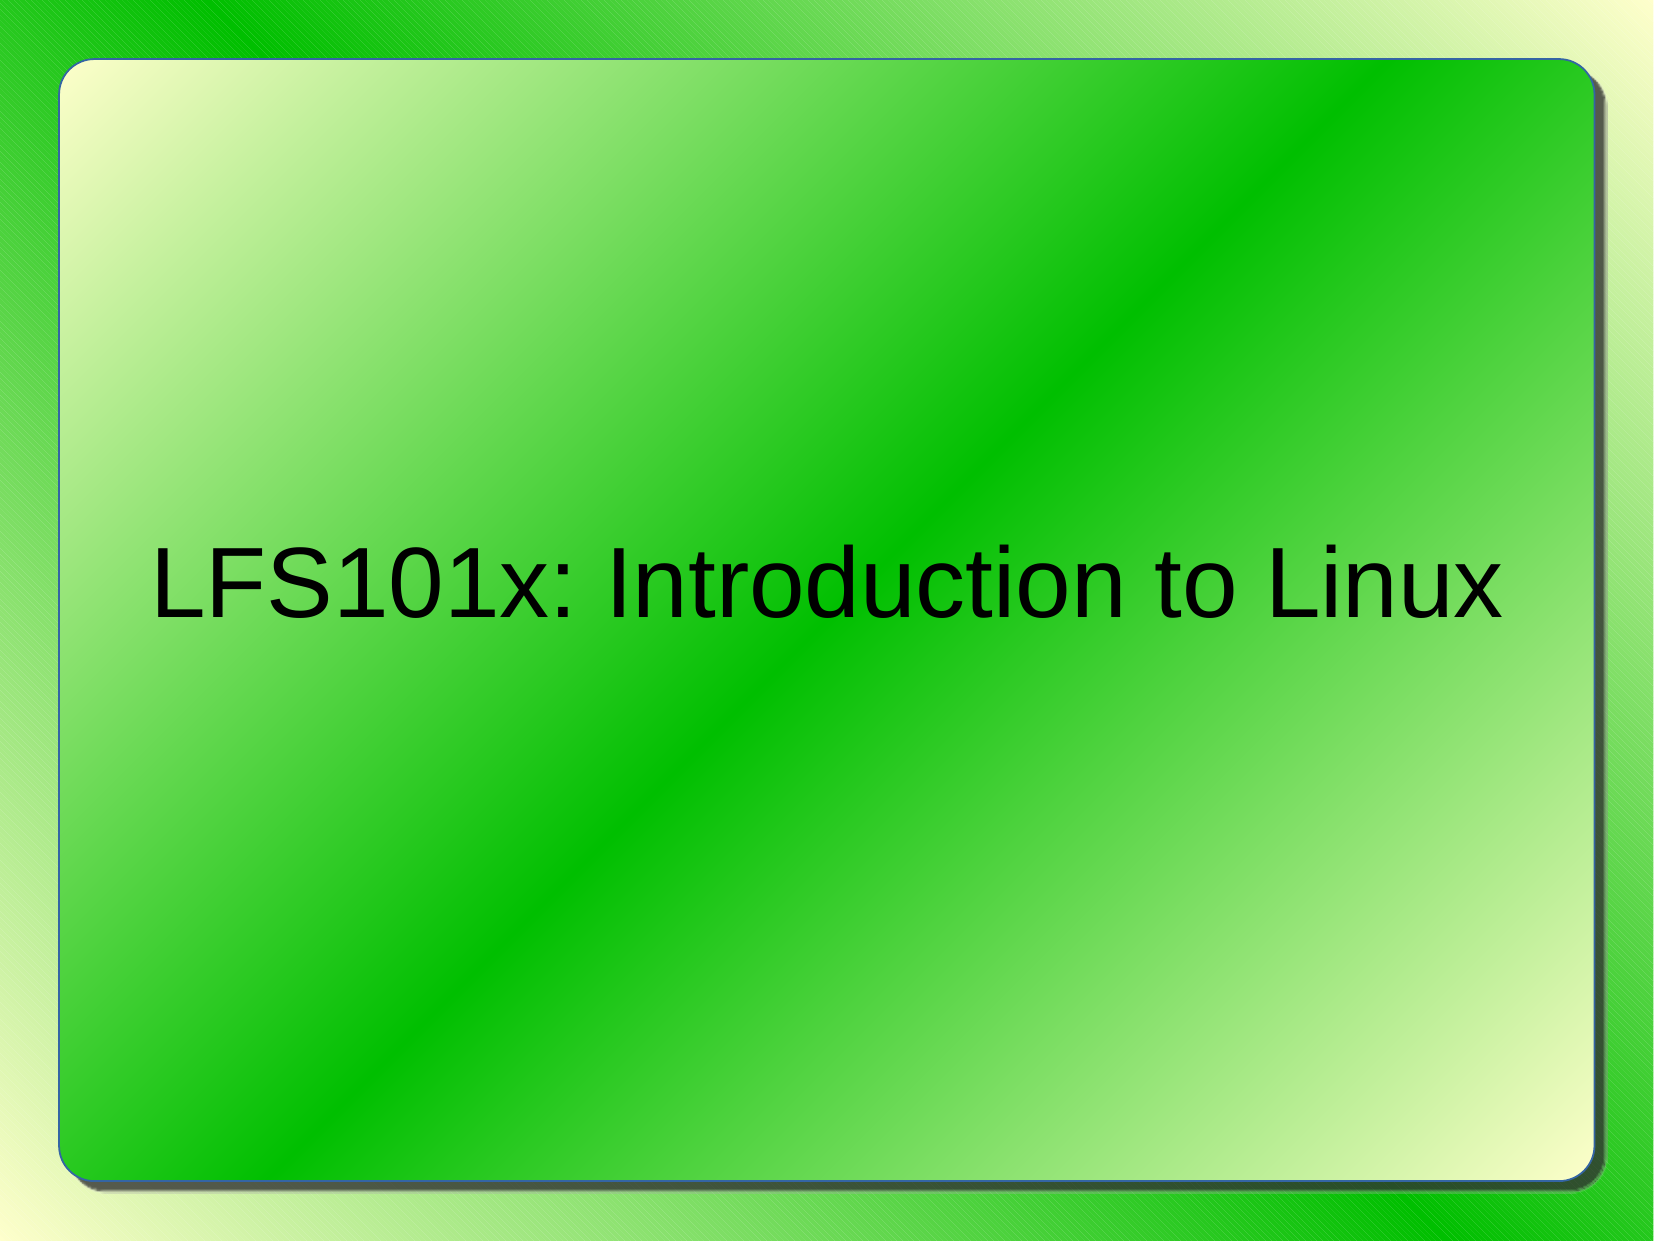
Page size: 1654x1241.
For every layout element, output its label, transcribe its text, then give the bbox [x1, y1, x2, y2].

subtitle LFS101x: Introduction to Linux [121, 102, 1534, 1126]
